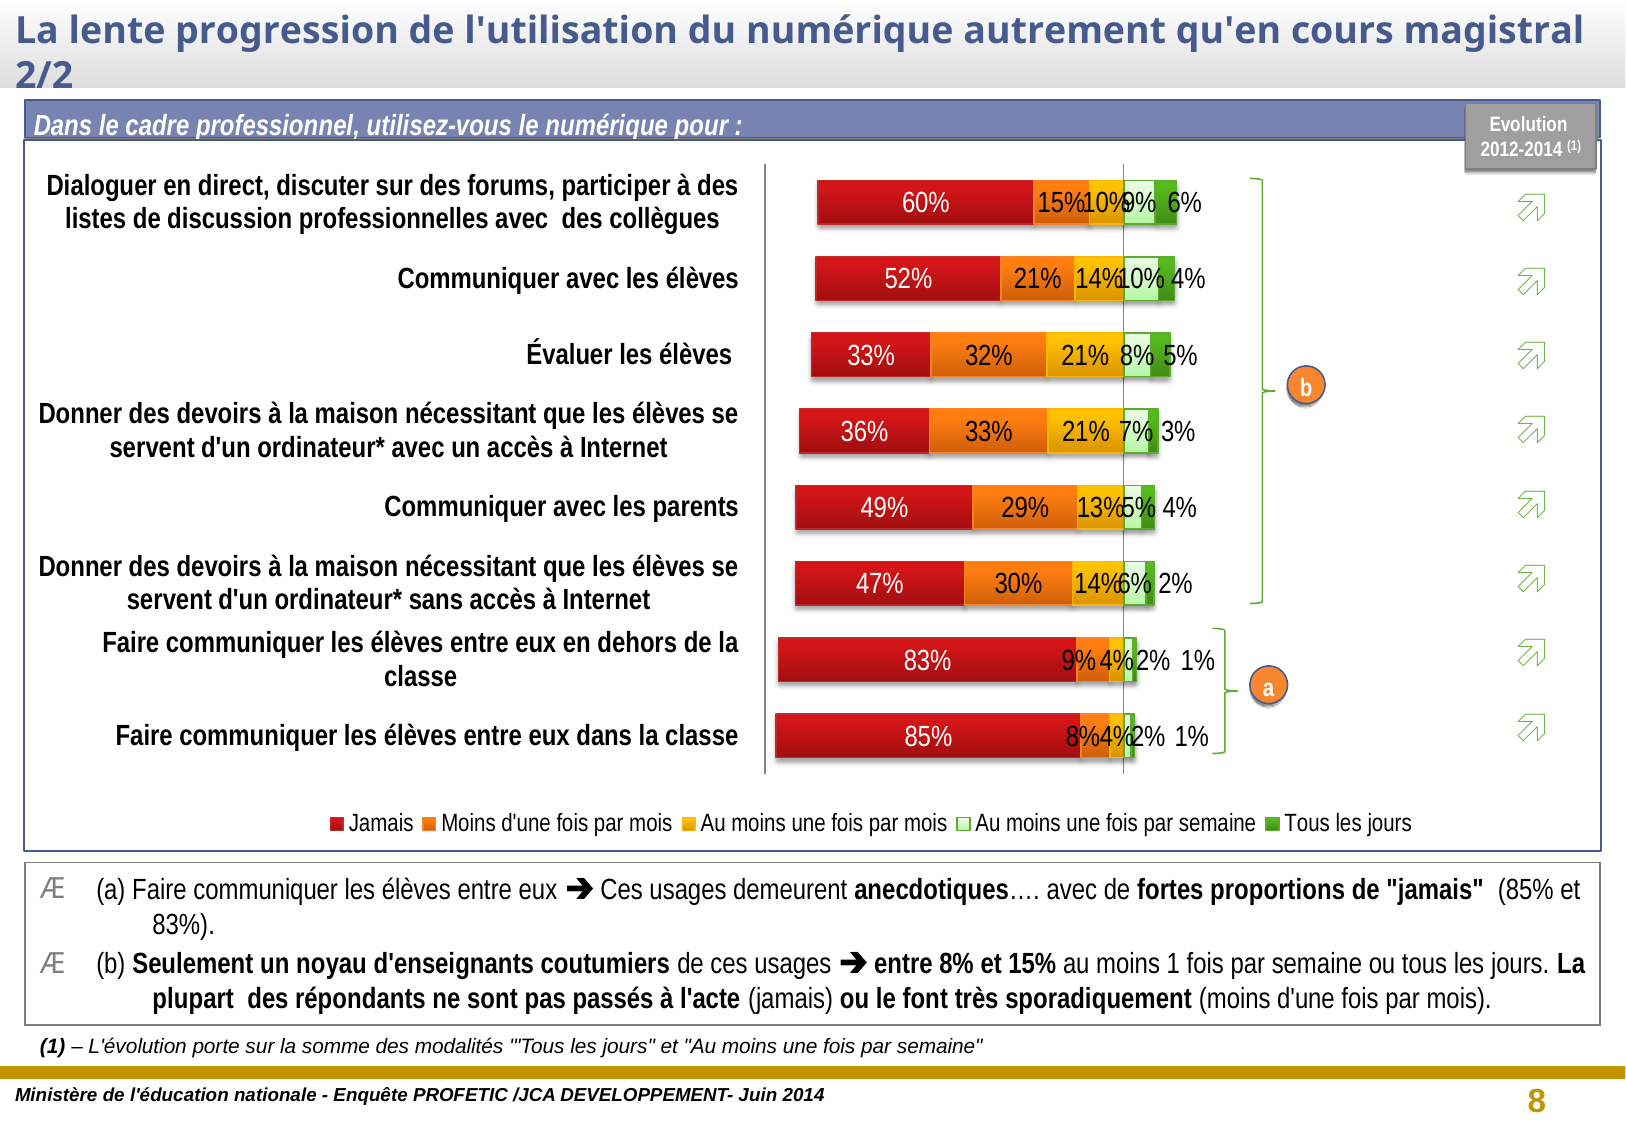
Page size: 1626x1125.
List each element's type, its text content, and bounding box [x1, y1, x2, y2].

text_box Evolution 2012-2014 (1) [1465, 103, 1597, 170]
text_box  [1515, 183, 1553, 229]
text_box Dans le cadre professionnel, utilisez-vous le numérique pour : [25, 100, 1600, 137]
text_box 8 [1512, 1071, 1625, 1125]
list (a) Faire communiquer les élèves entre eux  Ces usages demeurent anecdotiques…. avec de fortes proportions de "jamais" (85% et 83%). (b) Seulement un noyau d'enseignants coutumiers de ces usages  entre 8% et 15% au moins 1 fois par semaine ou tous les jours. La plupart des répondants ne sont pas passés à l'acte (jamais) ou le font très sporadiquement (moins d'une fois par mois). [24, 862, 1600, 1026]
text_box  [1515, 629, 1553, 674]
text_box a [1249, 665, 1288, 704]
text_box  [1515, 406, 1553, 451]
text_box  [1515, 481, 1553, 526]
text_box b [1287, 365, 1326, 404]
text_box  [1515, 555, 1553, 600]
title La lente progression de l'utilisation du numérique autrement qu'en cours magistral 2/2 [0, 0, 1625, 88]
picture [24, 141, 1600, 850]
text_box (1) – L'évolution porte sur la somme des modalités '"Tous les jours" et "Au moins une fois par semaine" [24, 1025, 1002, 1066]
text_box  [1515, 258, 1553, 303]
text_box Ministère de l'éducation nationale - Enquête PROFETIC /JCA DEVELOPPEMENT- Juin 2014 [0, 1074, 1501, 1125]
text_box  [1515, 703, 1553, 749]
text_box  [1515, 332, 1553, 377]
